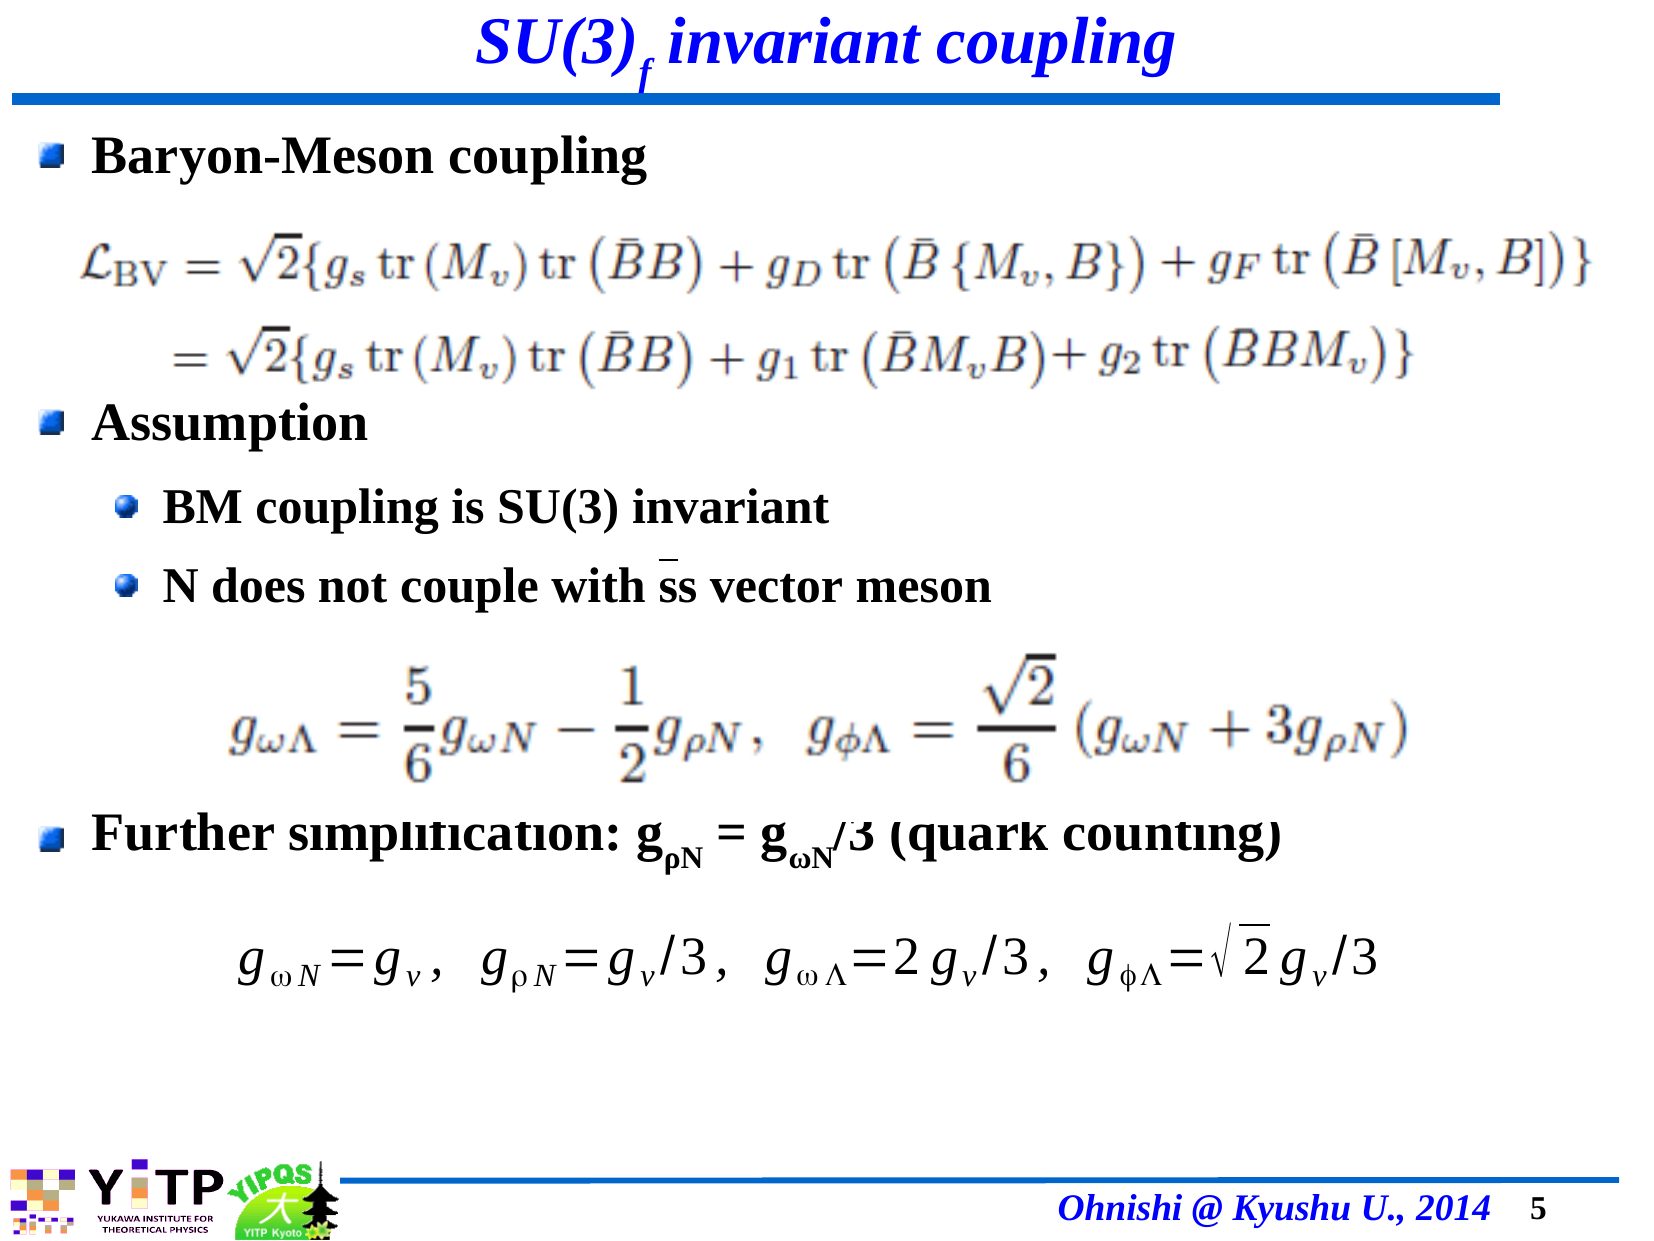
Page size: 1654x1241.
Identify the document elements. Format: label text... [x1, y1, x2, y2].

chart [229, 921, 1385, 995]
picture [212, 625, 1428, 822]
picture [61, 209, 1615, 402]
list Baryon-Meson coupling Assumption BM coupling is SU(3) invariant N does not couple with ss vector meson Further simplification: gρN = gωN/3 (quark counting) [20, 124, 1621, 1137]
picture [0, 1154, 340, 1241]
title SU(3)f invariant coupling [0, 0, 1654, 99]
